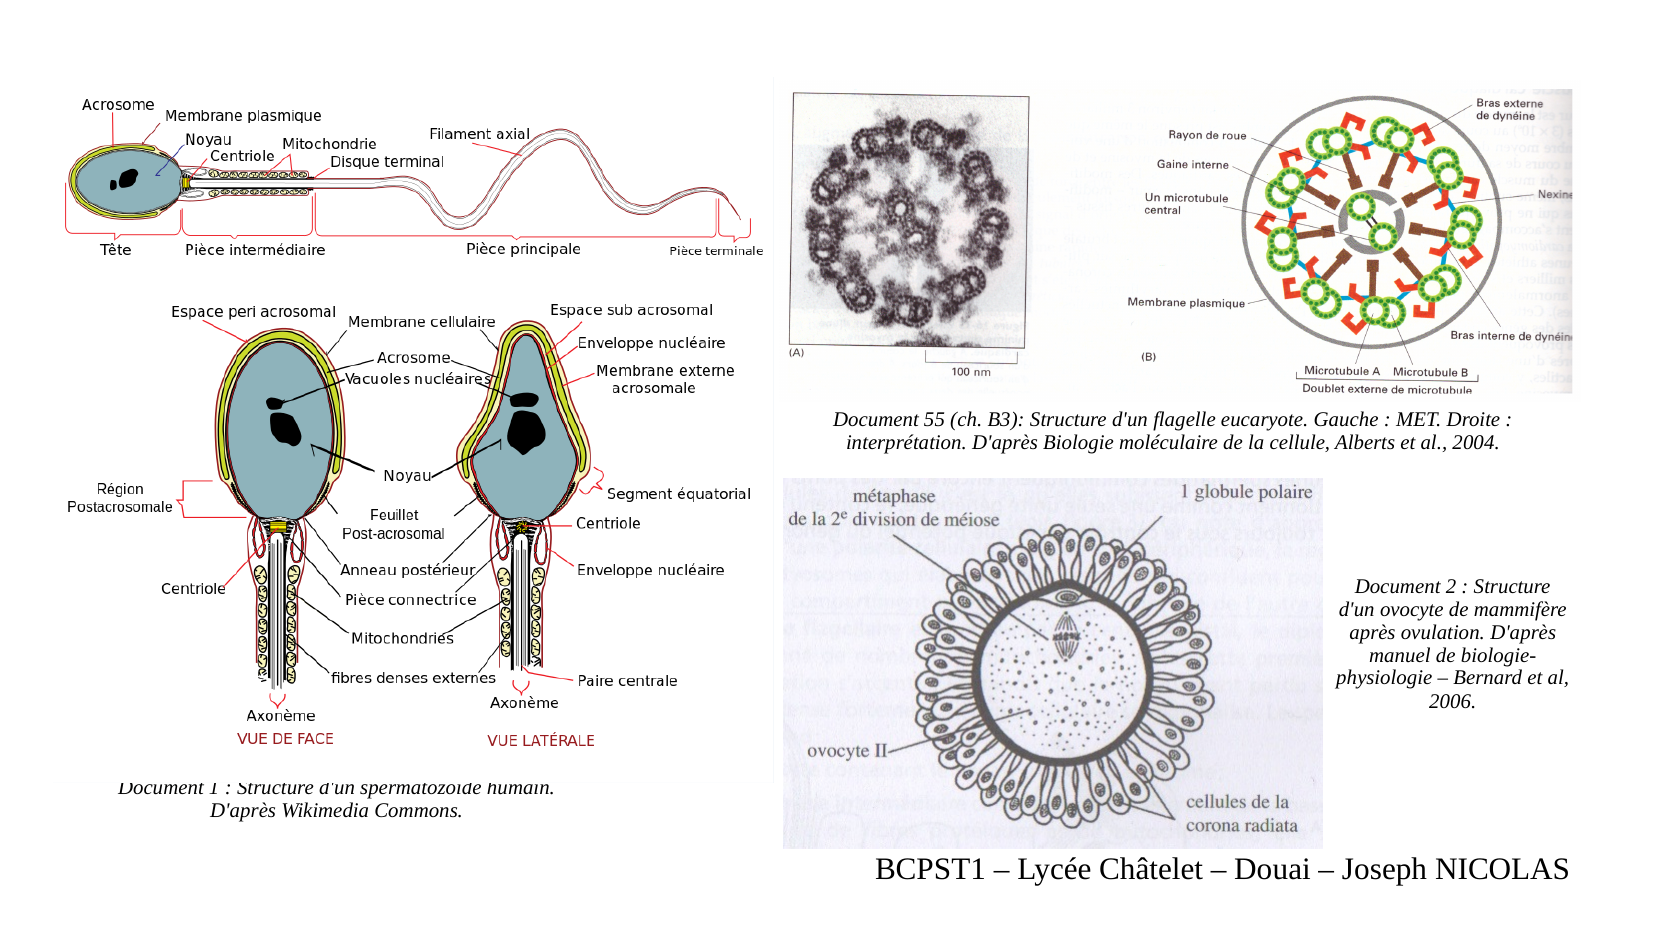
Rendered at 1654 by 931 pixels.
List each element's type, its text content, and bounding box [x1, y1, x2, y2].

text_box Document 1 : Structure d'un spermatozoïde humain. D'après Wikimedia Commons. [106, 783, 567, 845]
text_box Document 2 : Structure d'un ovocyte de mammifère après ovulation. D'après manuel de biologie-physiologie – Bernard et al, 2006. [1334, 496, 1571, 792]
picture [783, 478, 1323, 849]
picture [779, 80, 1581, 402]
picture [53, 76, 774, 783]
text_box Document 55 (ch. B3): Structure d'un flagelle eucaryote. Gauche : MET. Droite : interprétation. D'après Biologie moléculaire de la cellule, Alberts et al., 2004. [774, 401, 1571, 461]
text_box BCPST1 – Lycée Châtelet – Douai – Joseph NICOLAS [637, 832, 1571, 905]
